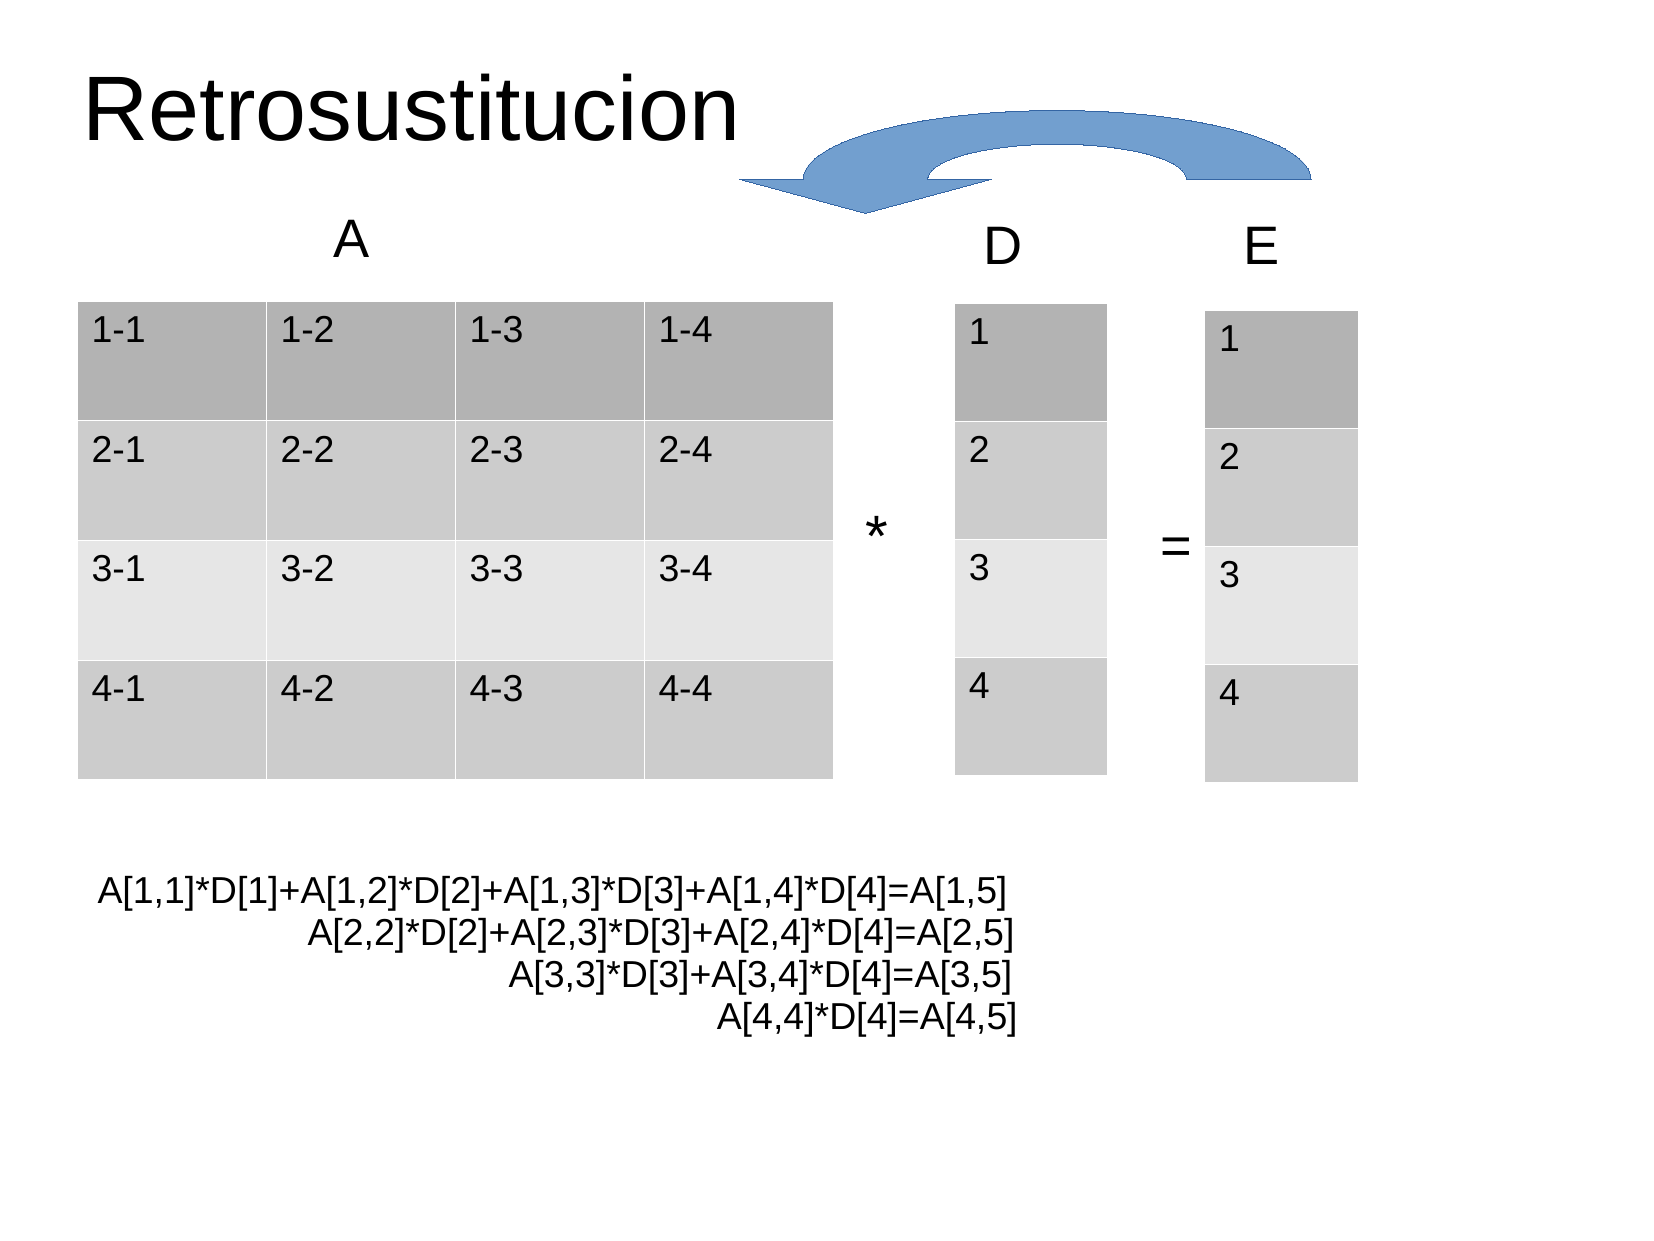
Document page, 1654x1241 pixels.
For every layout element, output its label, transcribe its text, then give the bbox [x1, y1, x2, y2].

table_cell 2-2 [267, 421, 455, 540]
table_header 1-1 [78, 302, 266, 420]
text_box D [968, 208, 1052, 284]
table_cell 3 [1205, 547, 1358, 664]
table_cell 2 [1205, 429, 1358, 546]
table_header 1-4 [645, 302, 833, 420]
text_box [739, 110, 1312, 214]
text_box * [850, 496, 934, 576]
table_cell 2-1 [78, 421, 266, 540]
table_header 1-2 [267, 302, 455, 420]
table_cell 3-2 [267, 541, 455, 660]
table_header 1-3 [456, 302, 644, 420]
table_cell 3-4 [645, 541, 833, 660]
table_cell 2-4 [645, 421, 833, 540]
table_cell 3-3 [456, 541, 644, 660]
text_box E [1228, 208, 1312, 284]
table_cell 3 [955, 540, 1107, 657]
table_cell 2-3 [456, 421, 644, 540]
table_cell 4-1 [78, 661, 266, 779]
table_cell 4-4 [645, 661, 833, 779]
table_cell 4 [1205, 665, 1358, 782]
table_cell 2 [955, 422, 1107, 539]
table_header 1 [955, 304, 1107, 421]
title Retrosustitucion [82, 5, 1571, 213]
table_cell 4-2 [267, 661, 455, 779]
table_cell 4-3 [456, 661, 644, 779]
table_cell 4 [955, 658, 1107, 775]
text_box A[1,1]*D[1]+A[1,2]*D[2]+A[1,3]*D[3]+A[1,4]*D[4]=A[1,5] A[2,2]*D[2]+A[2,3]*D[3]+A[2,4]*D[4]=A[2,5] A[3,3]*D[3]+A[3,4]*D[4]=A[3,5] A[4,4]*D[4]=A[4,5] [82, 862, 1034, 1129]
table_cell 3-1 [78, 541, 266, 660]
text_box = [1145, 507, 1205, 584]
text_box A [318, 200, 402, 277]
table_header 1 [1205, 311, 1358, 428]
